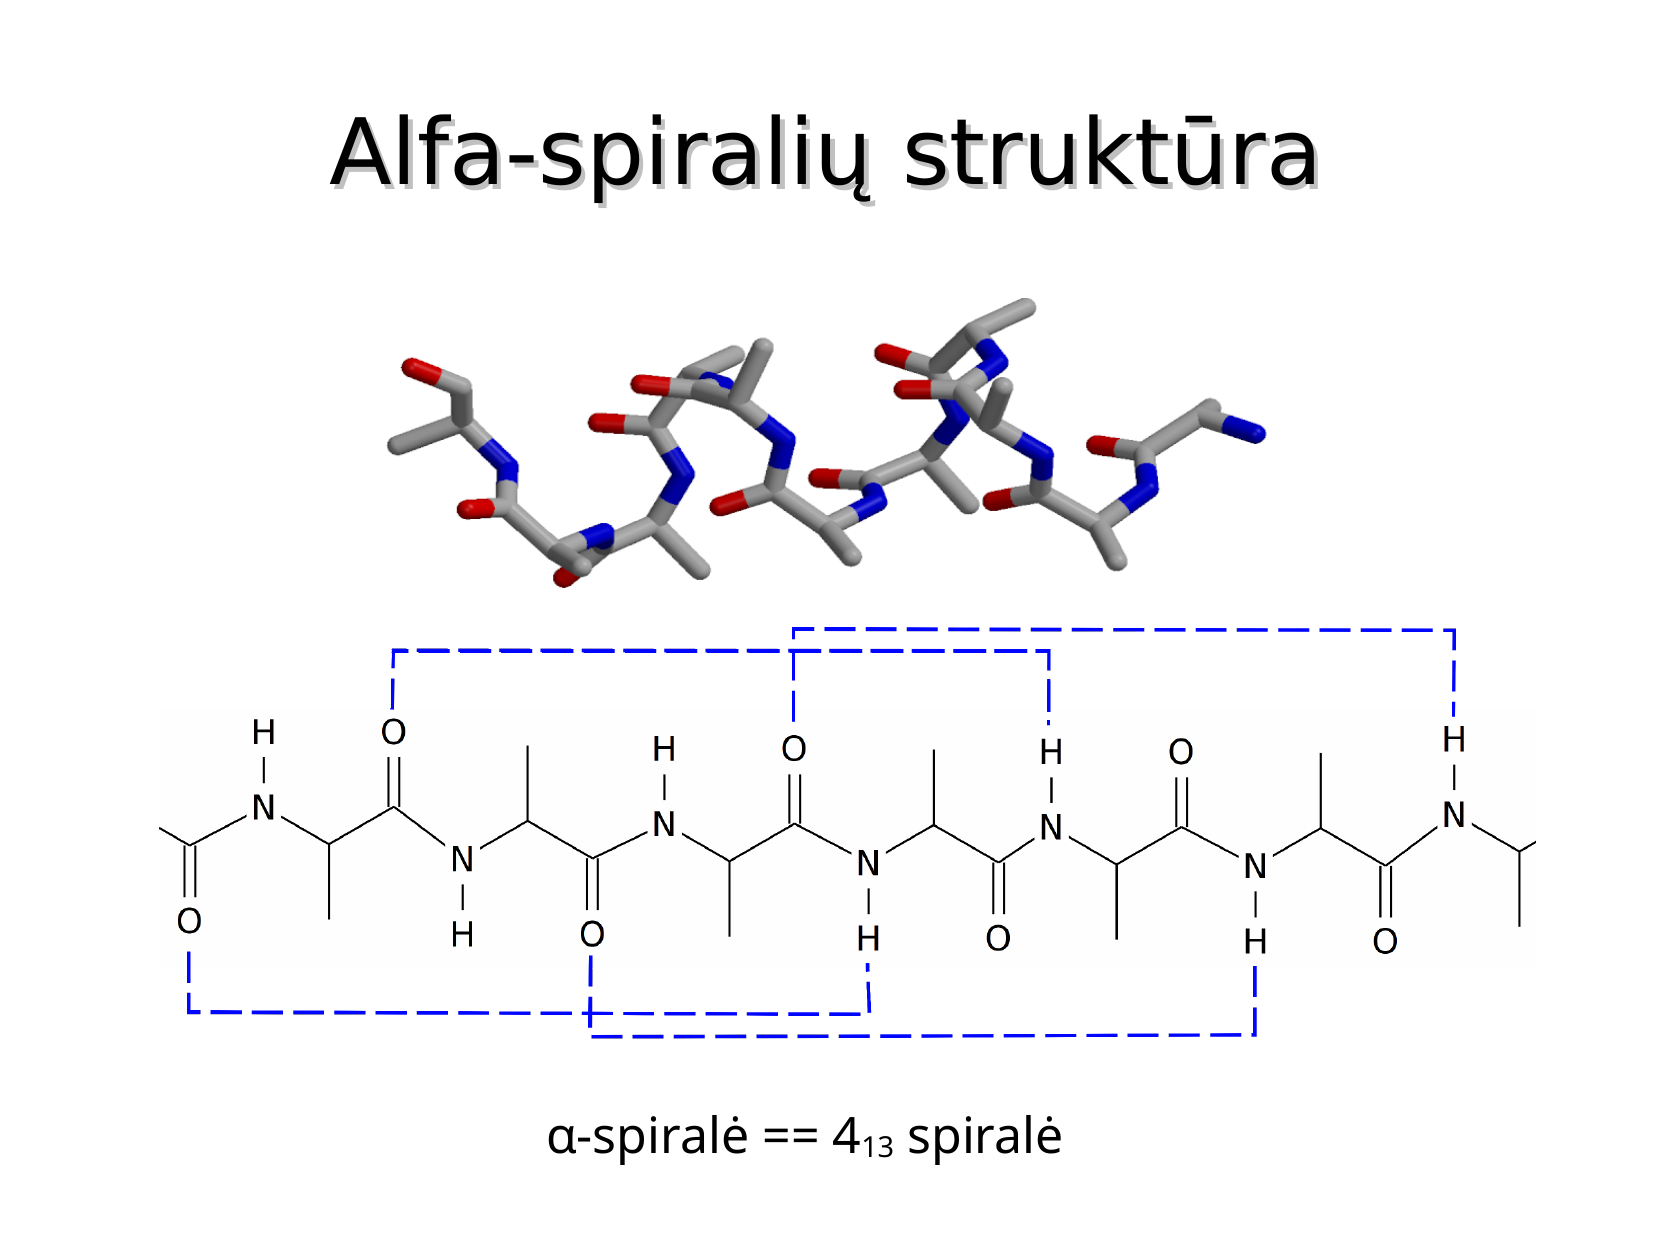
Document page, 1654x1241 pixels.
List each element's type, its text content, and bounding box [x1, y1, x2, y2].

picture [159, 620, 1536, 1054]
text_box α-spiralė == 413 spiralė [531, 1092, 1116, 1183]
picture [383, 295, 1270, 591]
title Alfa-spiralių struktūra [82, 49, 1571, 257]
